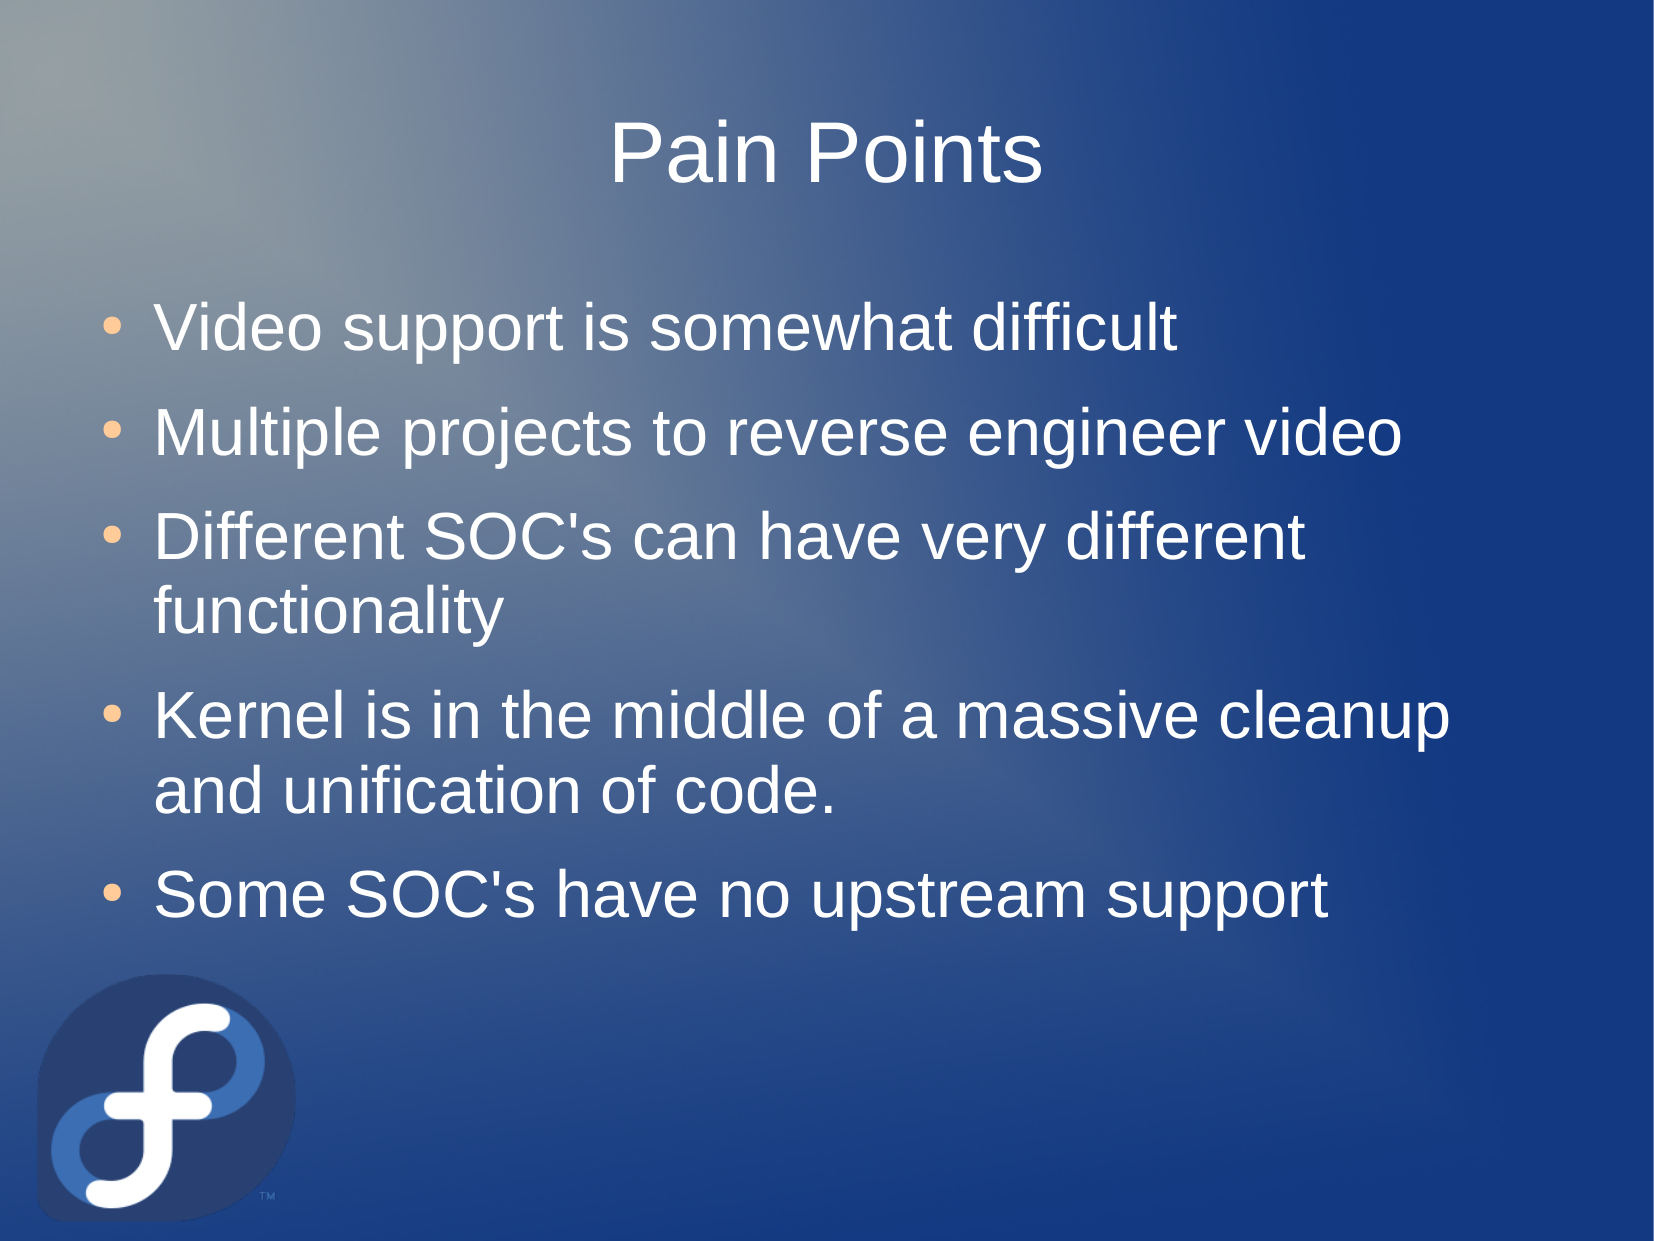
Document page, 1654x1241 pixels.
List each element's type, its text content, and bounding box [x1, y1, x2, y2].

title Pain Points [82, 49, 1571, 257]
picture [0, 0, 1654, 1241]
list Video support is somewhat difficult Multiple projects to reverse engineer video Different SOC's can have very different functionality Kernel is in the middle of a massive cleanup and unification of code. Some SOC's have no upstream support [82, 290, 1571, 1010]
